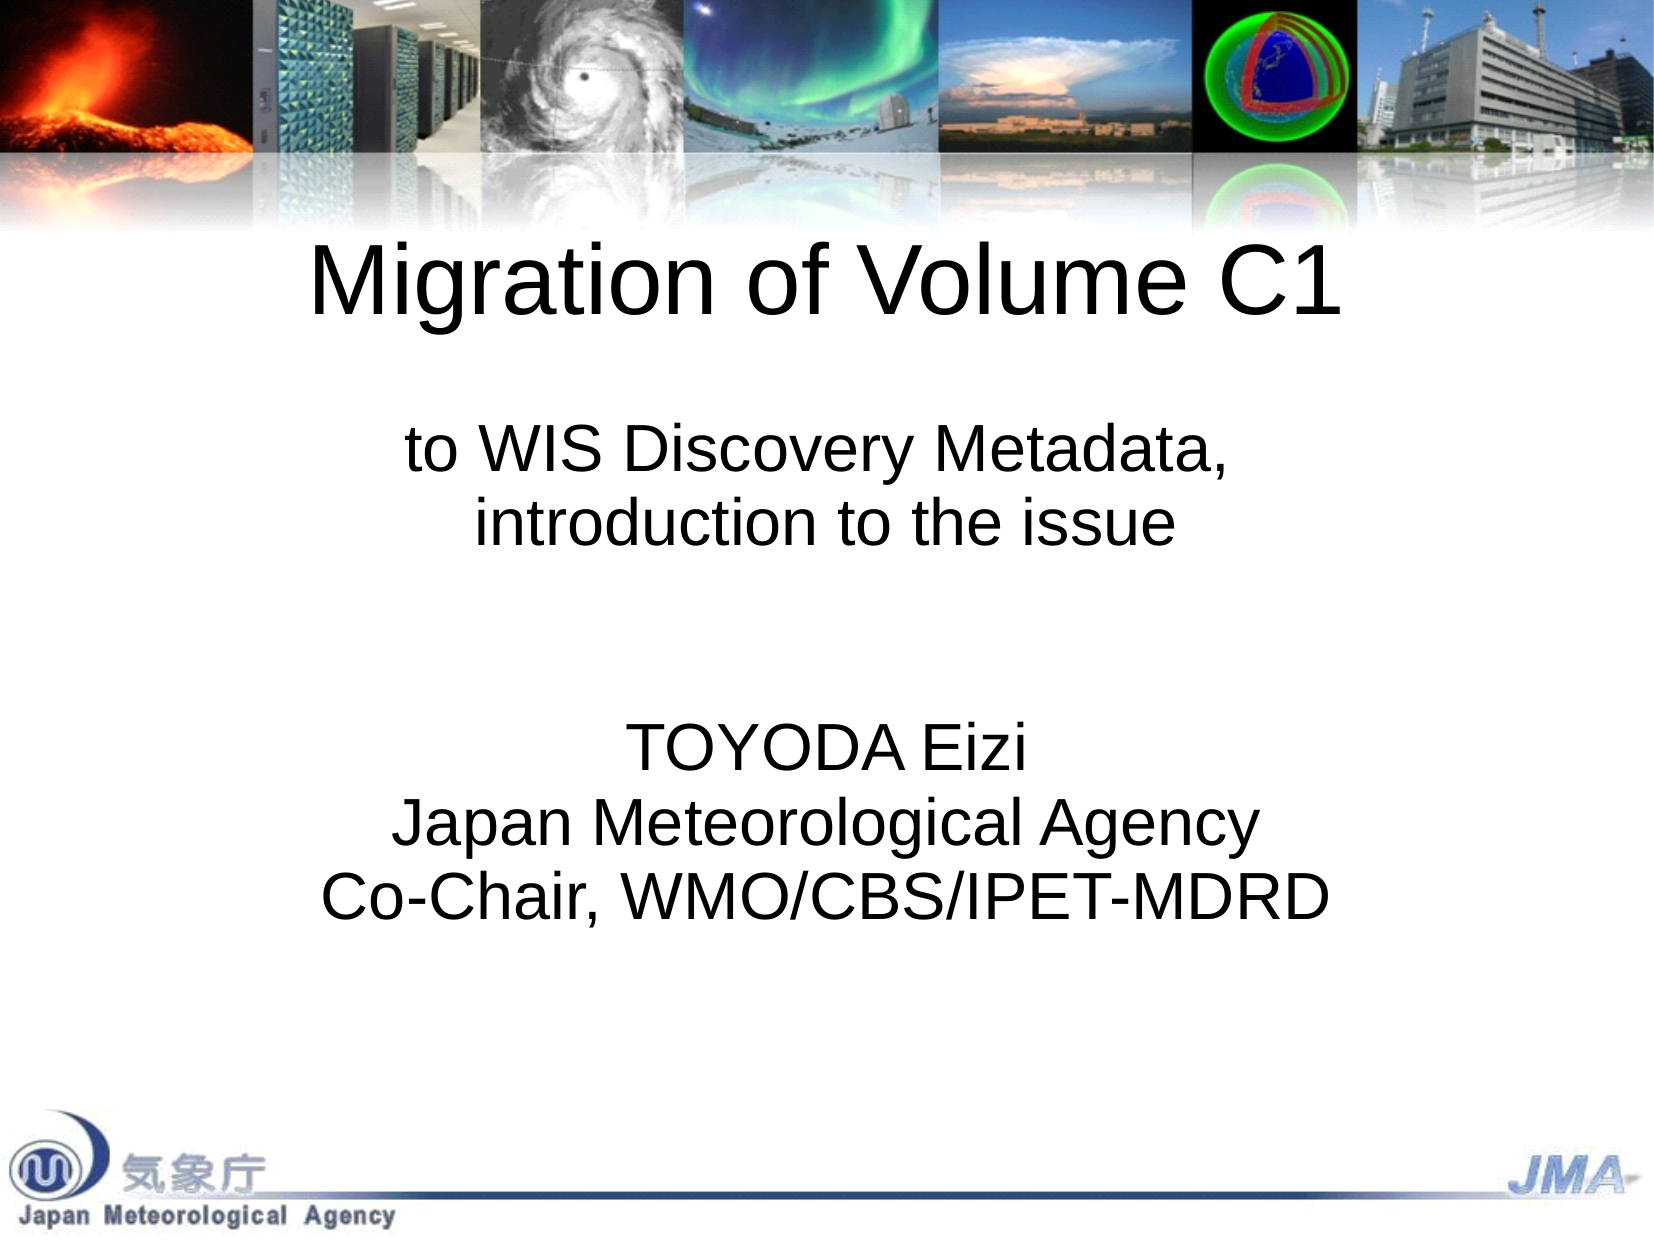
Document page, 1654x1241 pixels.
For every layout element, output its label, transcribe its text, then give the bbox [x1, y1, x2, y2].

picture [1, 1108, 1654, 1241]
subtitle Migration of Volume C1 to WIS Discovery Metadata, introduction to the issue TOYODA Eizi Japan Meteorological Agency Co-Chair, WMO/CBS/IPET-MDRD [82, 49, 1571, 1109]
picture [0, 0, 1654, 310]
